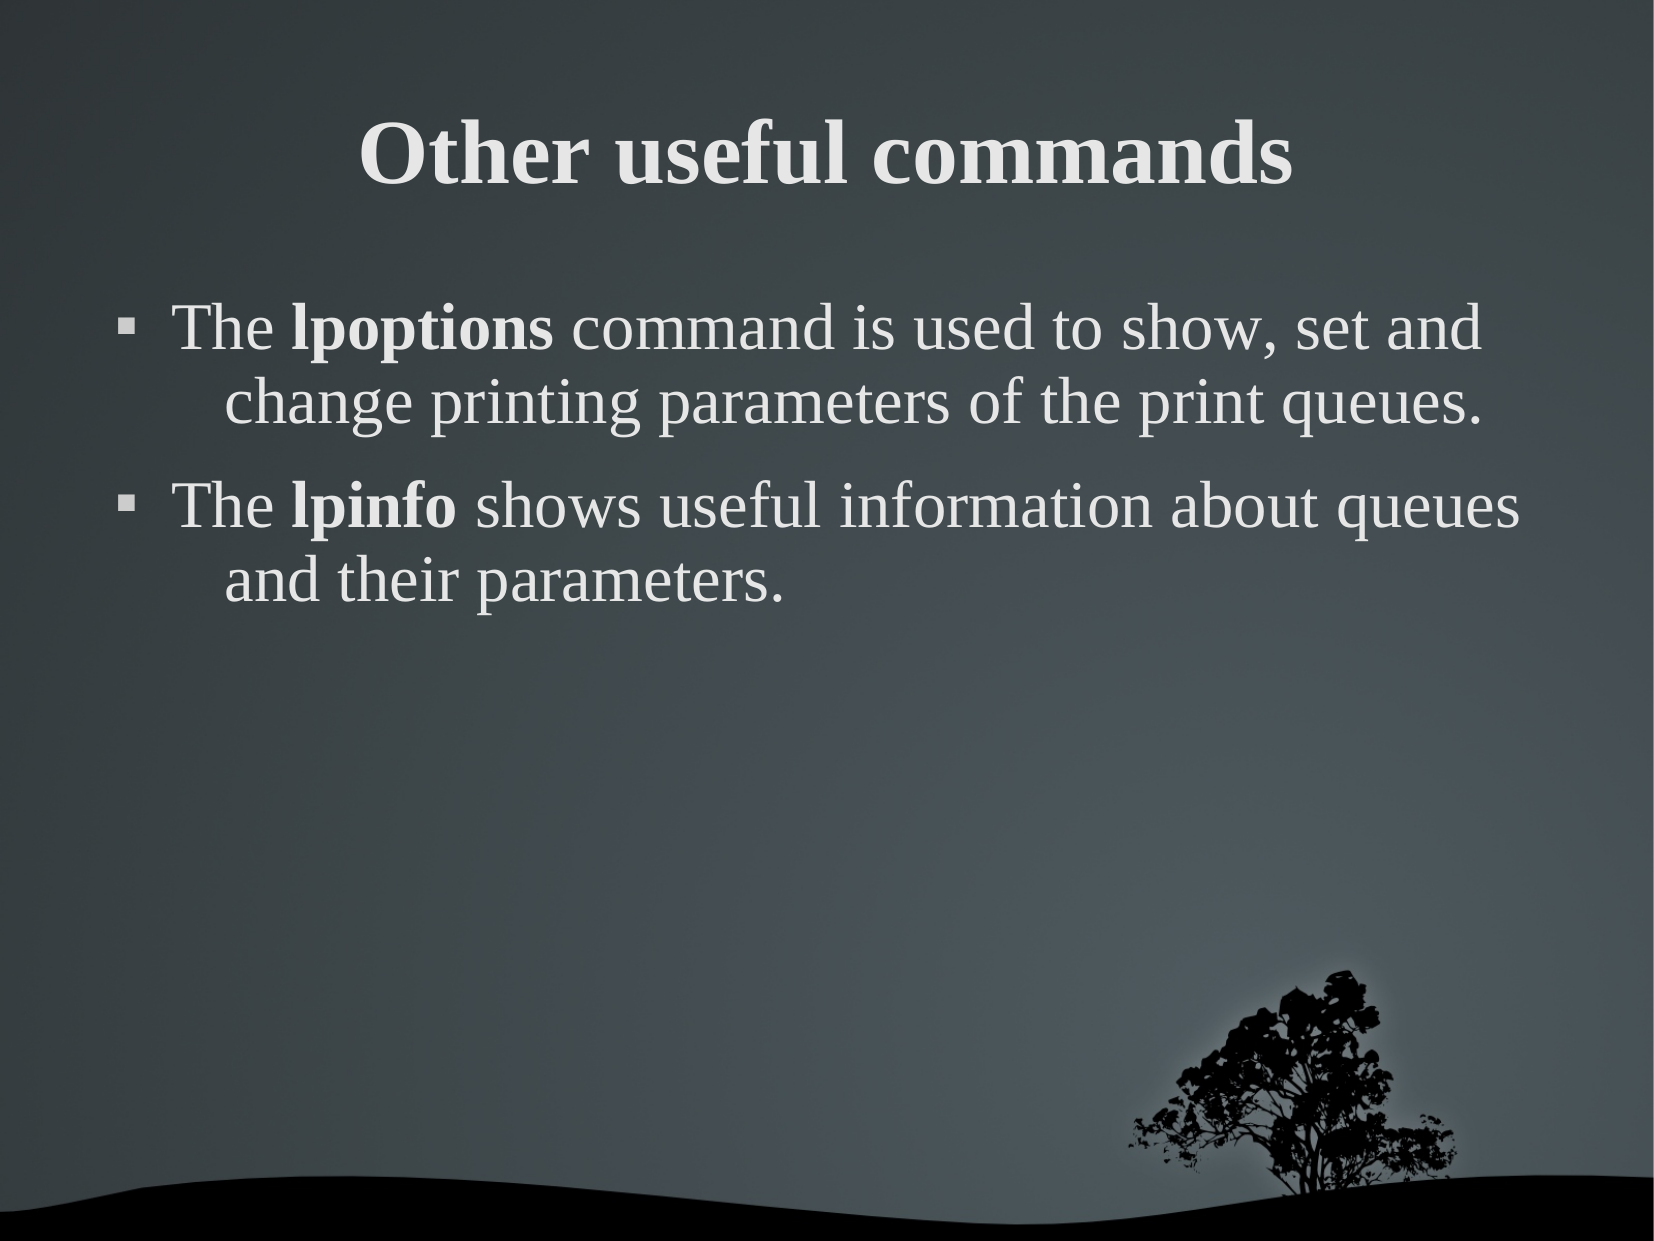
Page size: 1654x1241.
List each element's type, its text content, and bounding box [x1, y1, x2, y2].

picture [0, 0, 1654, 1241]
title Other useful commands [82, 49, 1571, 257]
list The lpoptions command is used to show, set and change printing parameters of the print queues. The lpinfo shows useful information about queues and their parameters. [82, 290, 1571, 1109]
